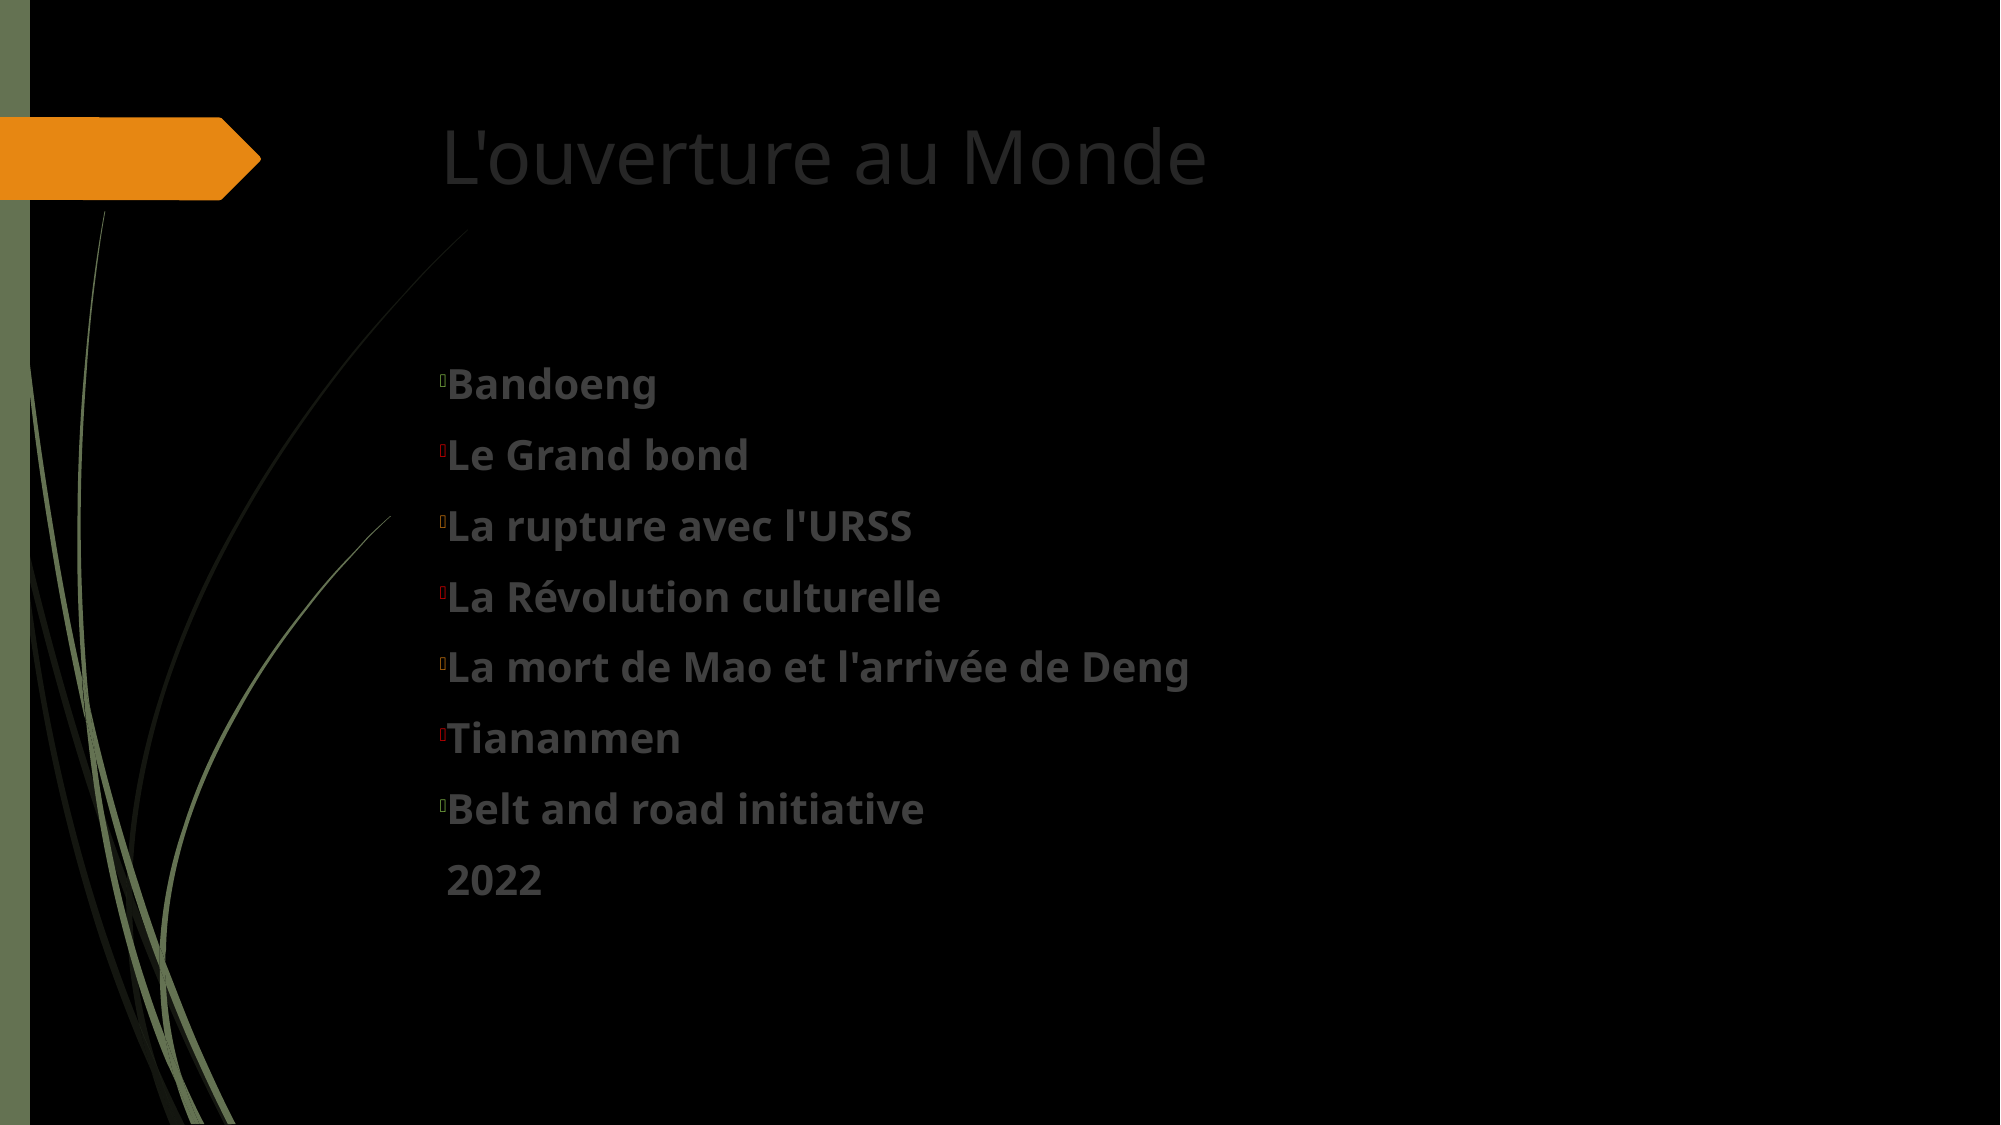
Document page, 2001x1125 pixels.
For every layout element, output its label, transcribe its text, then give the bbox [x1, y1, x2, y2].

list Bandoeng Le Grand bond La rupture avec l'URSS La Révolution culturelle La mort de Mao et l'arrivée de Deng Tiananmen Belt and road initiative 2022 [424, 350, 1888, 970]
title L'ouverture au Monde [425, 102, 1888, 313]
